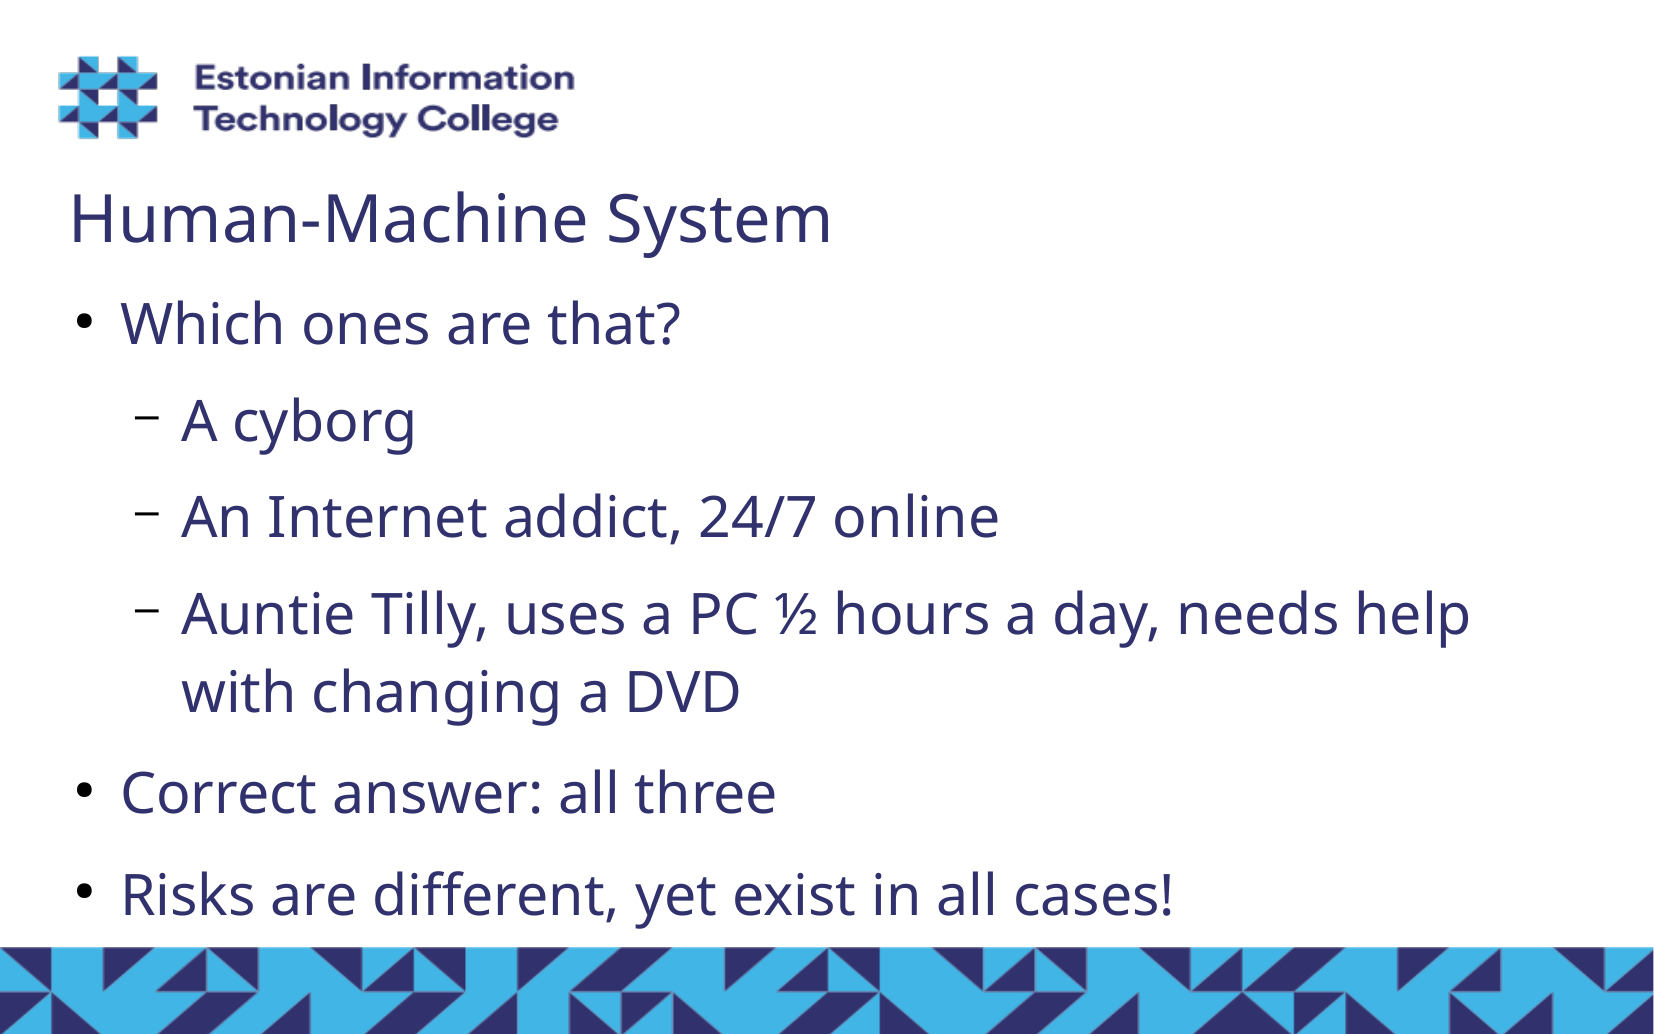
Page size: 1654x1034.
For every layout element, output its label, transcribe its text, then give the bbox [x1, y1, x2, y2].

title Human-Machine System [68, 147, 1536, 283]
list Which ones are that? A cyborg An Internet addict, 24/7 online Auntie Tilly, uses a PC ½ hours a day, needs help with changing a DVD Correct answer: all three Risks are different, yet exist in all cases! [59, 283, 1595, 936]
